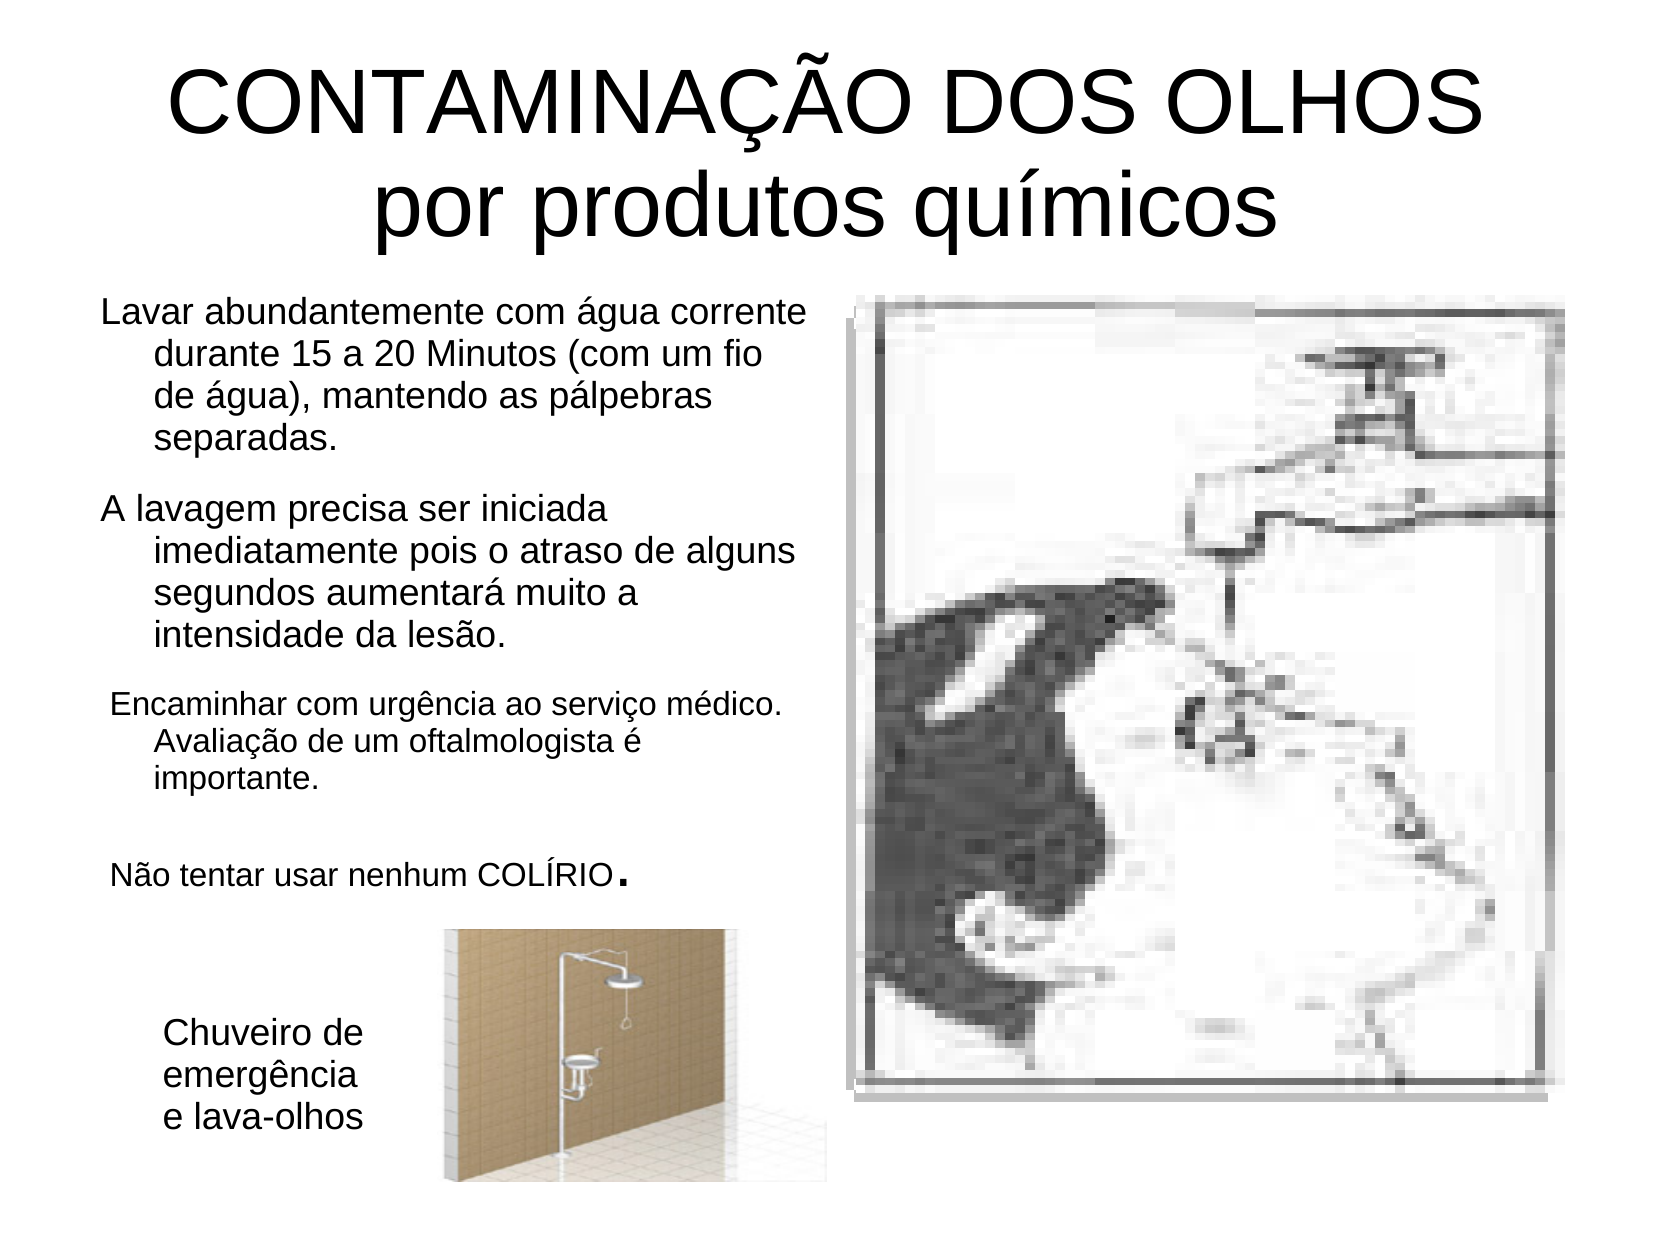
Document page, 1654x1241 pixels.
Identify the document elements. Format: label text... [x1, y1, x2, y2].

picture [838, 295, 1565, 1114]
title CONTAMINAÇÃO DOS OLHOS por produtos químicos [82, 50, 1571, 256]
text_box Chuveiro de emergência e lava-olhos [147, 1003, 384, 1145]
picture [437, 929, 827, 1182]
list Lavar abundantemente com água corrente durante 15 a 20 Minutos (com um fio de água), mantendo as pálpebras separadas. A lavagem precisa ser iniciada imediatamente pois o atraso de alguns segundos aumentará muito a intensidade da lesão. Encaminhar com urgência ao serviço médico. Avaliação de um oftalmologista é importante. Não tentar usar nenhum COLÍRIO. [82, 290, 809, 1094]
